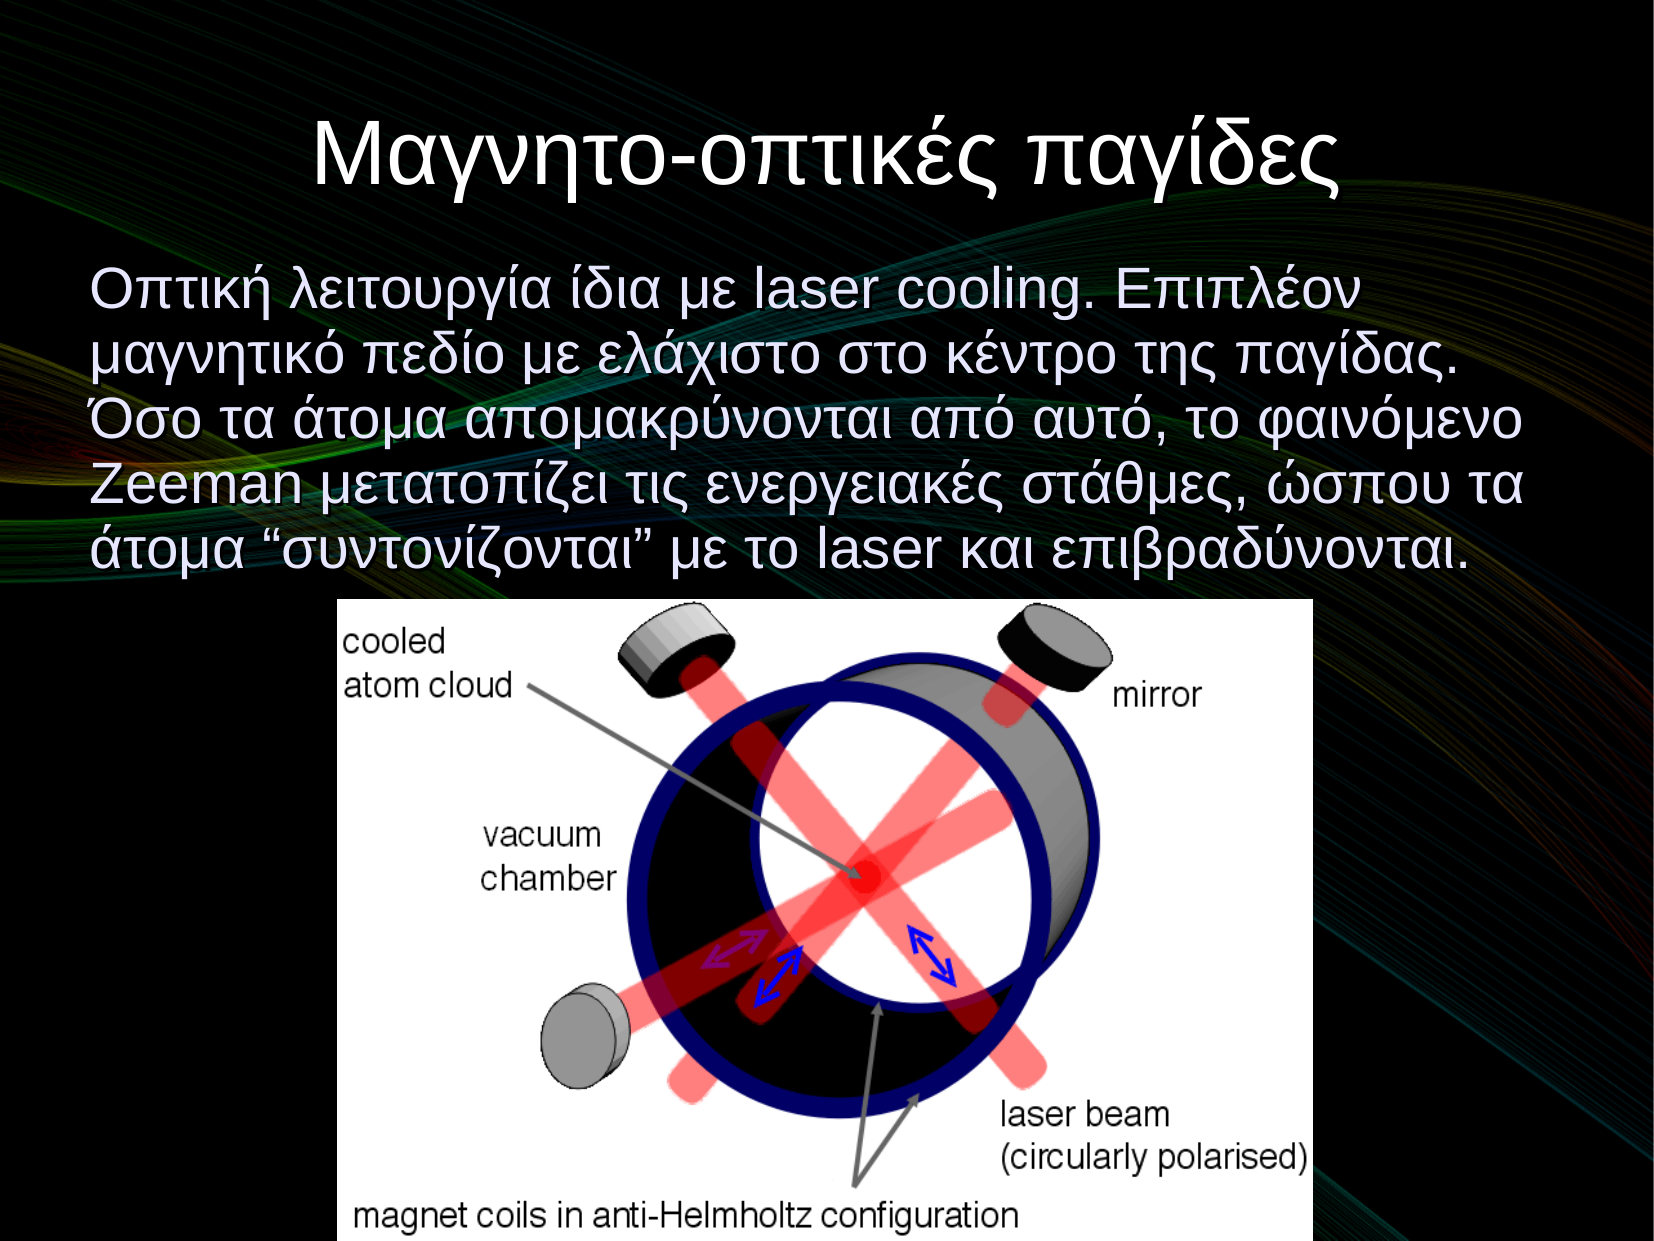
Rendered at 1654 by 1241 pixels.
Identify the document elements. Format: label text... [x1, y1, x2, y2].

text_box Οπτική λειτουργία ίδια με laser cooling. Επιπλέον μαγνητικό πεδίο με ελάχιστο στο κέντρο της παγίδας. Όσο τα άτομα απομακρύνονται από αυτό, το φαινόμενο Zeeman μετατοπίζει τις ενεργειακές στάθμες, ώσπου τα άτομα “συντονίζονται” με το laser και επιβραδύνονται. [75, 248, 1576, 589]
title Μαγνητο-οπτικές παγίδες [82, 56, 1571, 248]
picture [0, 0, 1654, 1241]
